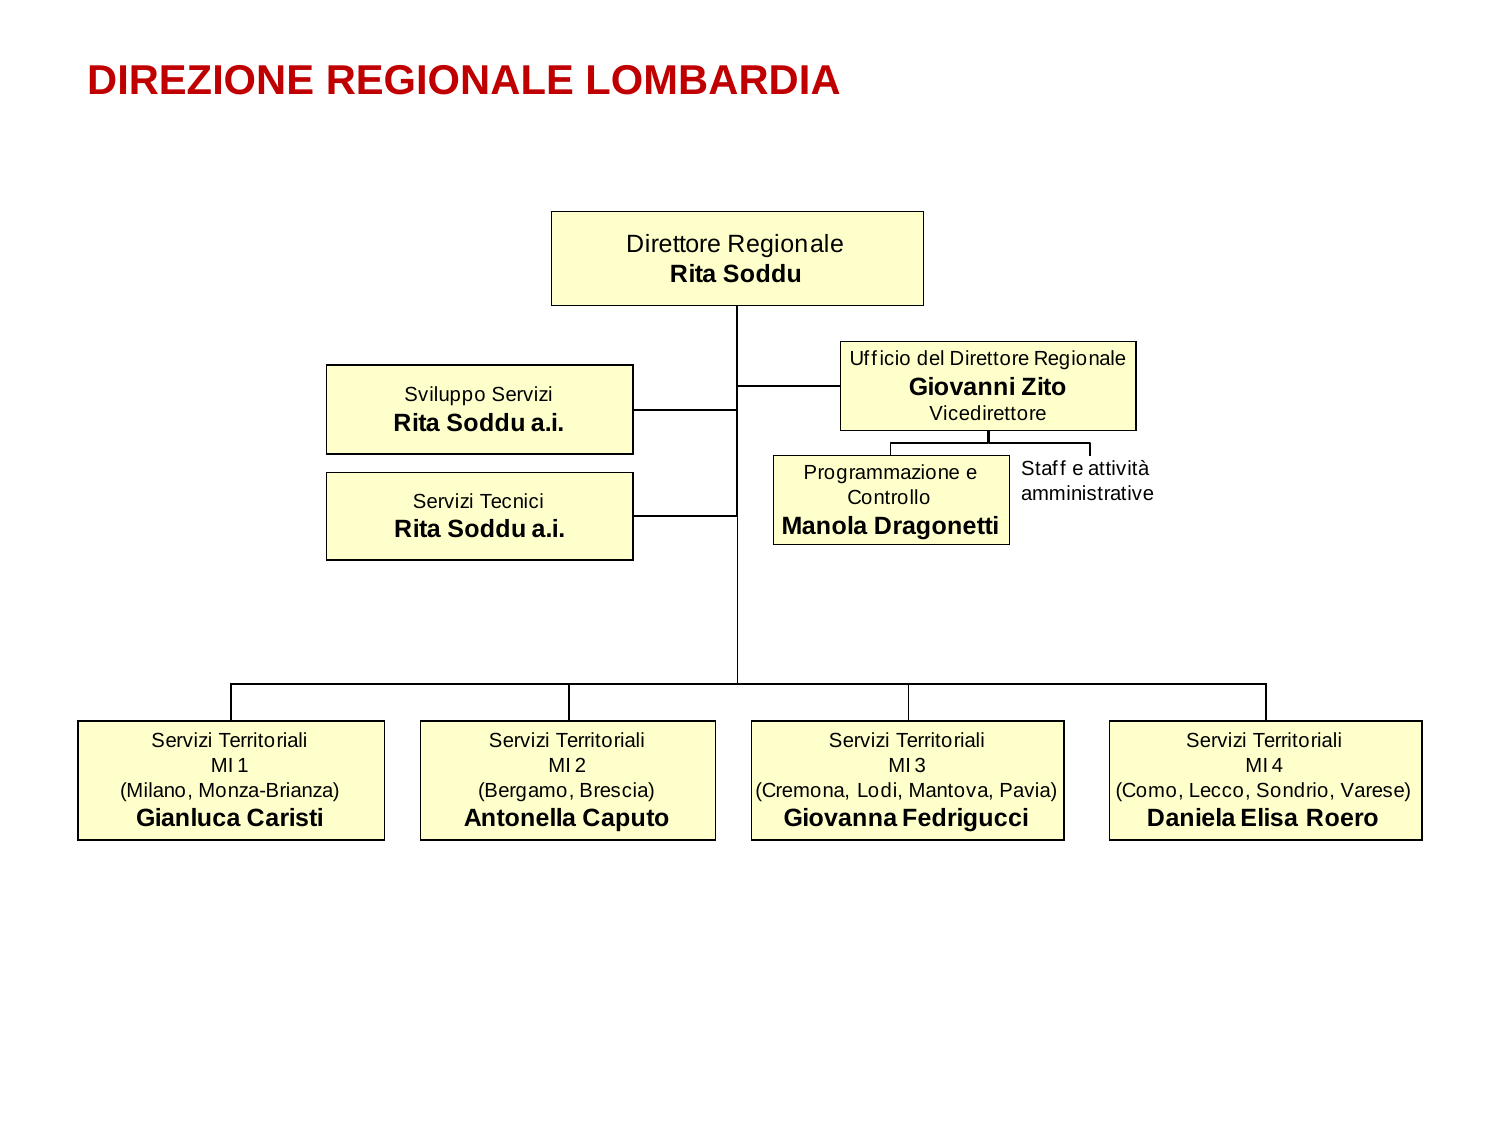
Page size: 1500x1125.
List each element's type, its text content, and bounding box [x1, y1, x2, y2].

picture [75, 209, 1425, 841]
title DIREZIONE REGIONALE LOMBARDIA [72, 45, 1462, 128]
